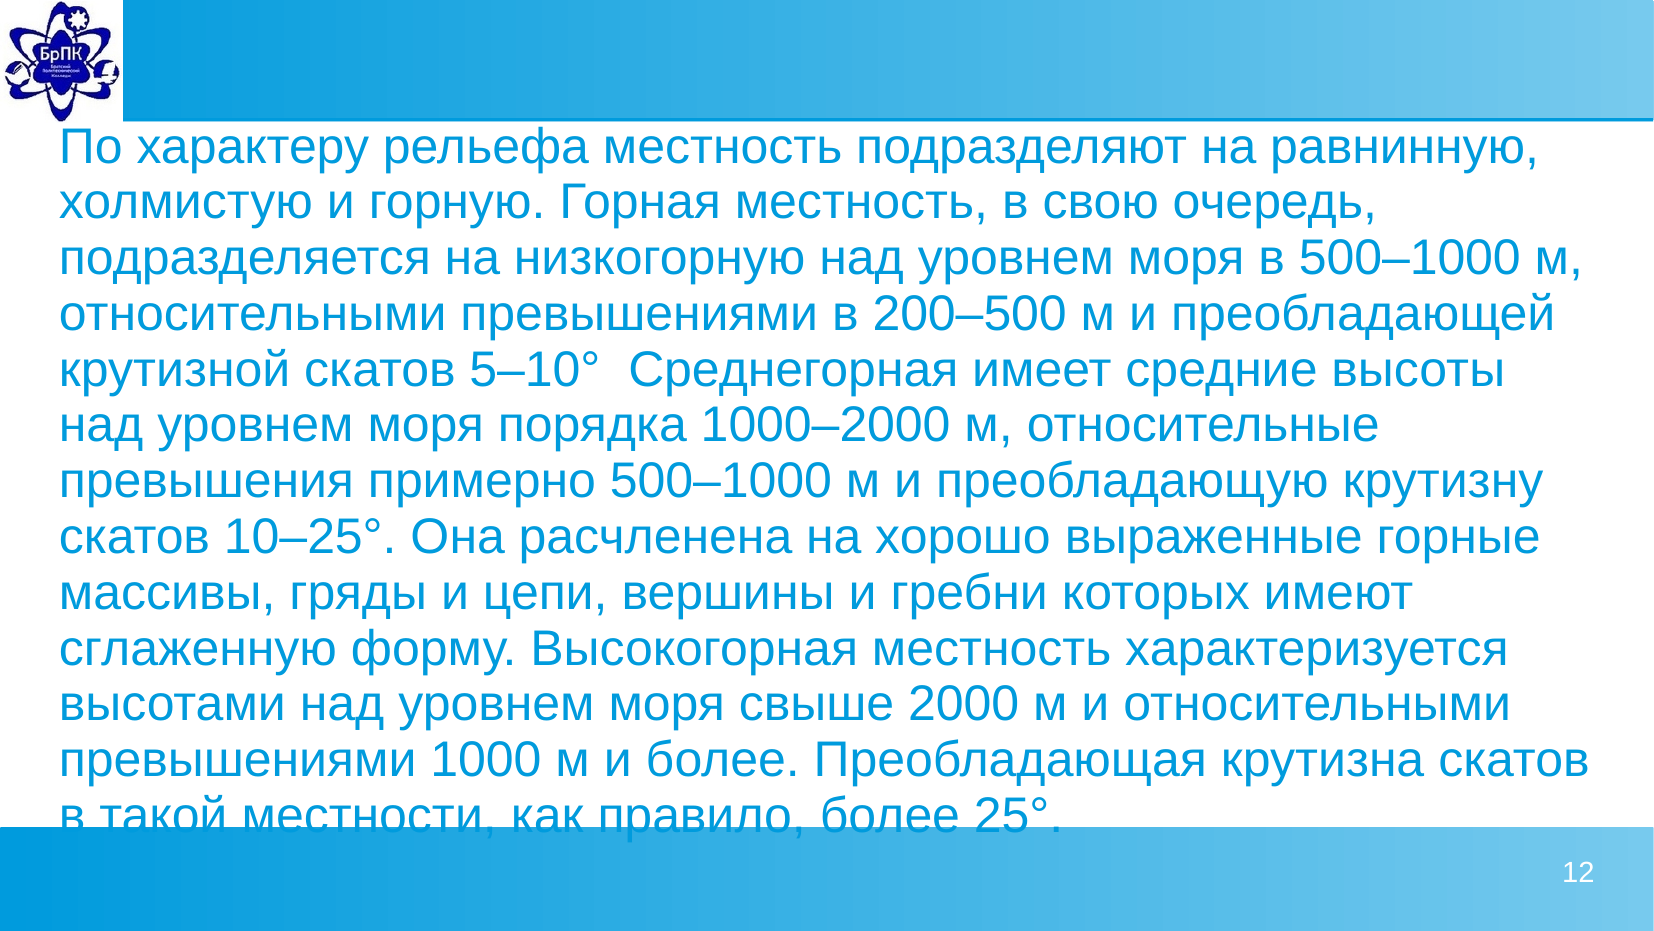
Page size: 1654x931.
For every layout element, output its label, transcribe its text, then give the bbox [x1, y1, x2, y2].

picture [0, 0, 123, 123]
list По характеру рельефа местность подразделяют на равнинную, холмистую и горную. Горная местность, в свою очередь, подразделяется на низкогорную над уровнем моря в 500–1000 м, относительными превышениями в 200–500 м и преобладающей крутизной скатов 5–10° Среднегорная имеет средние высоты над уровнем моря порядка 1000–2000 м, относительные превышения примерно 500–1000 м и преобладающую крутизну скатов 10–25°. Она расчленена на хорошо выраженные горные массивы, гряды и цепи, вершины и гребни которых имеют сглаженную форму. Высокогорная местность характеризуется высотами над уровнем моря свыше 2000 м и относительными превышениями 1000 м и более. Преобладающая крутизна скатов в такой местности, как правило, более 25°. [59, 117, 1595, 709]
